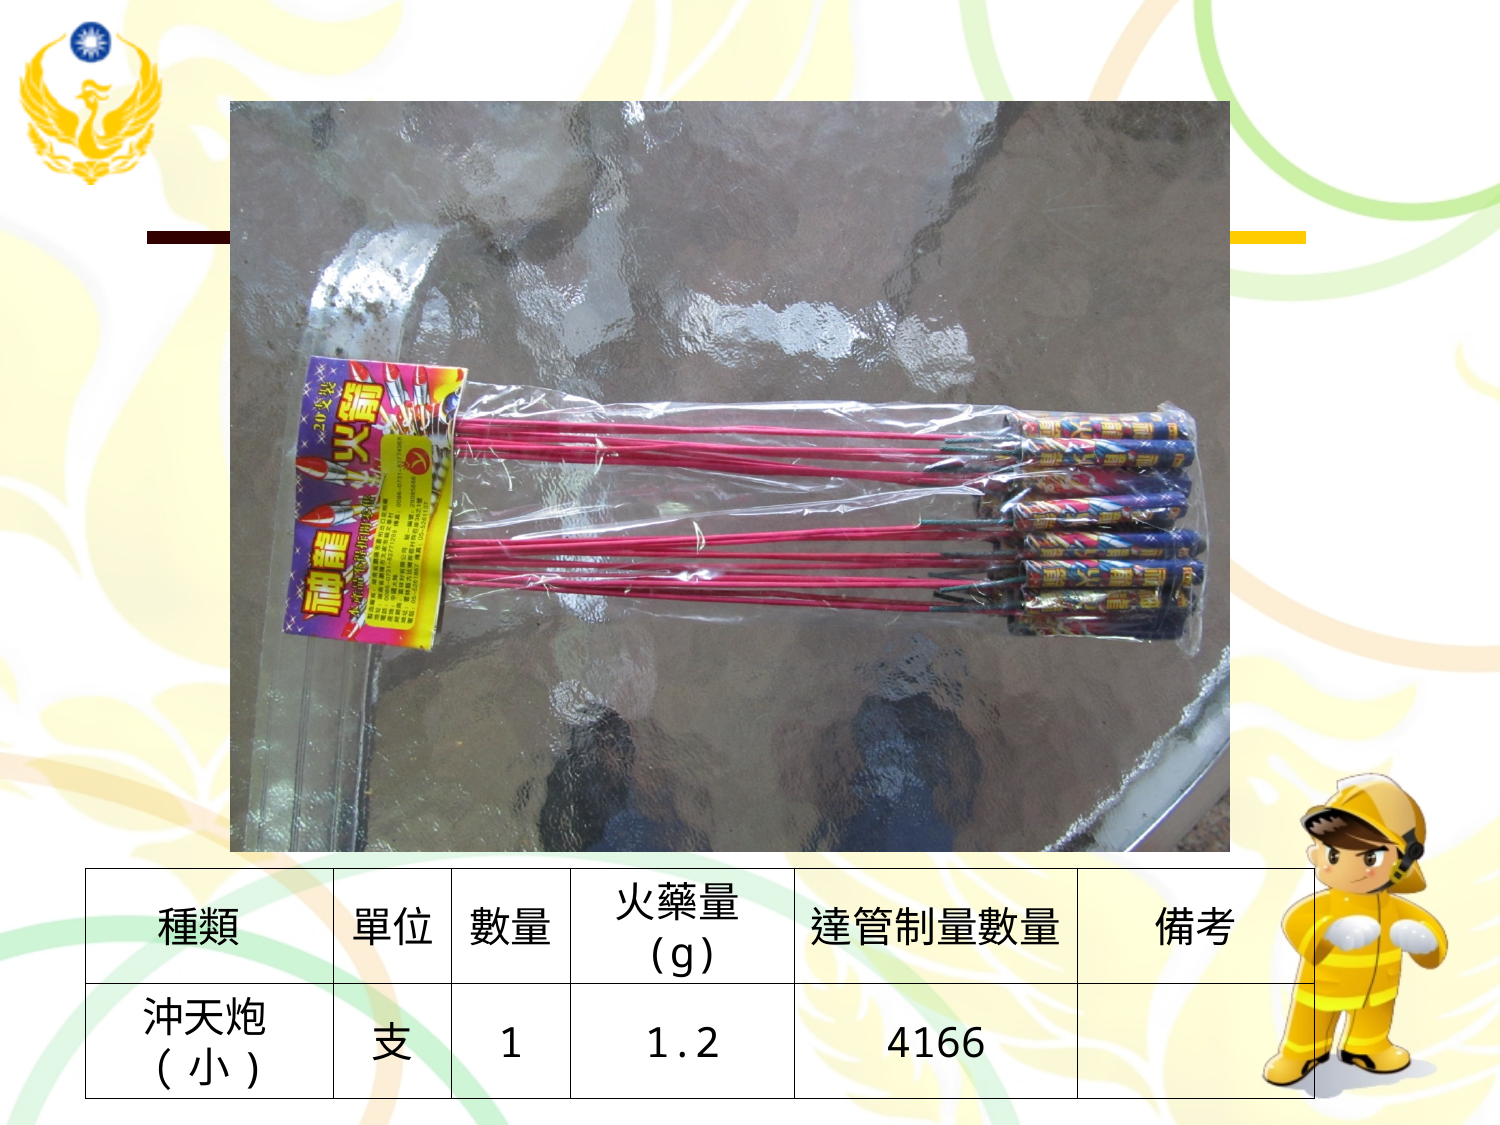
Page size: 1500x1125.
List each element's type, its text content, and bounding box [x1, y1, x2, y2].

picture [0, 0, 1500, 1125]
table_cell 4166 [795, 984, 1077, 1098]
table_cell 1.2 [571, 984, 794, 1098]
table_header 數量 [452, 869, 570, 983]
table_cell 支 [334, 984, 451, 1098]
table_header 單位 [334, 869, 451, 983]
table_header 達管制量數量 [795, 869, 1077, 983]
table_cell 1 [452, 984, 570, 1098]
table_header 種類 [86, 869, 333, 983]
table_header 備考 [1078, 869, 1314, 983]
table_cell 沖天炮(小) [86, 984, 333, 1098]
table_cell [1078, 984, 1314, 1098]
table_header 火藥量(g) [571, 869, 794, 983]
